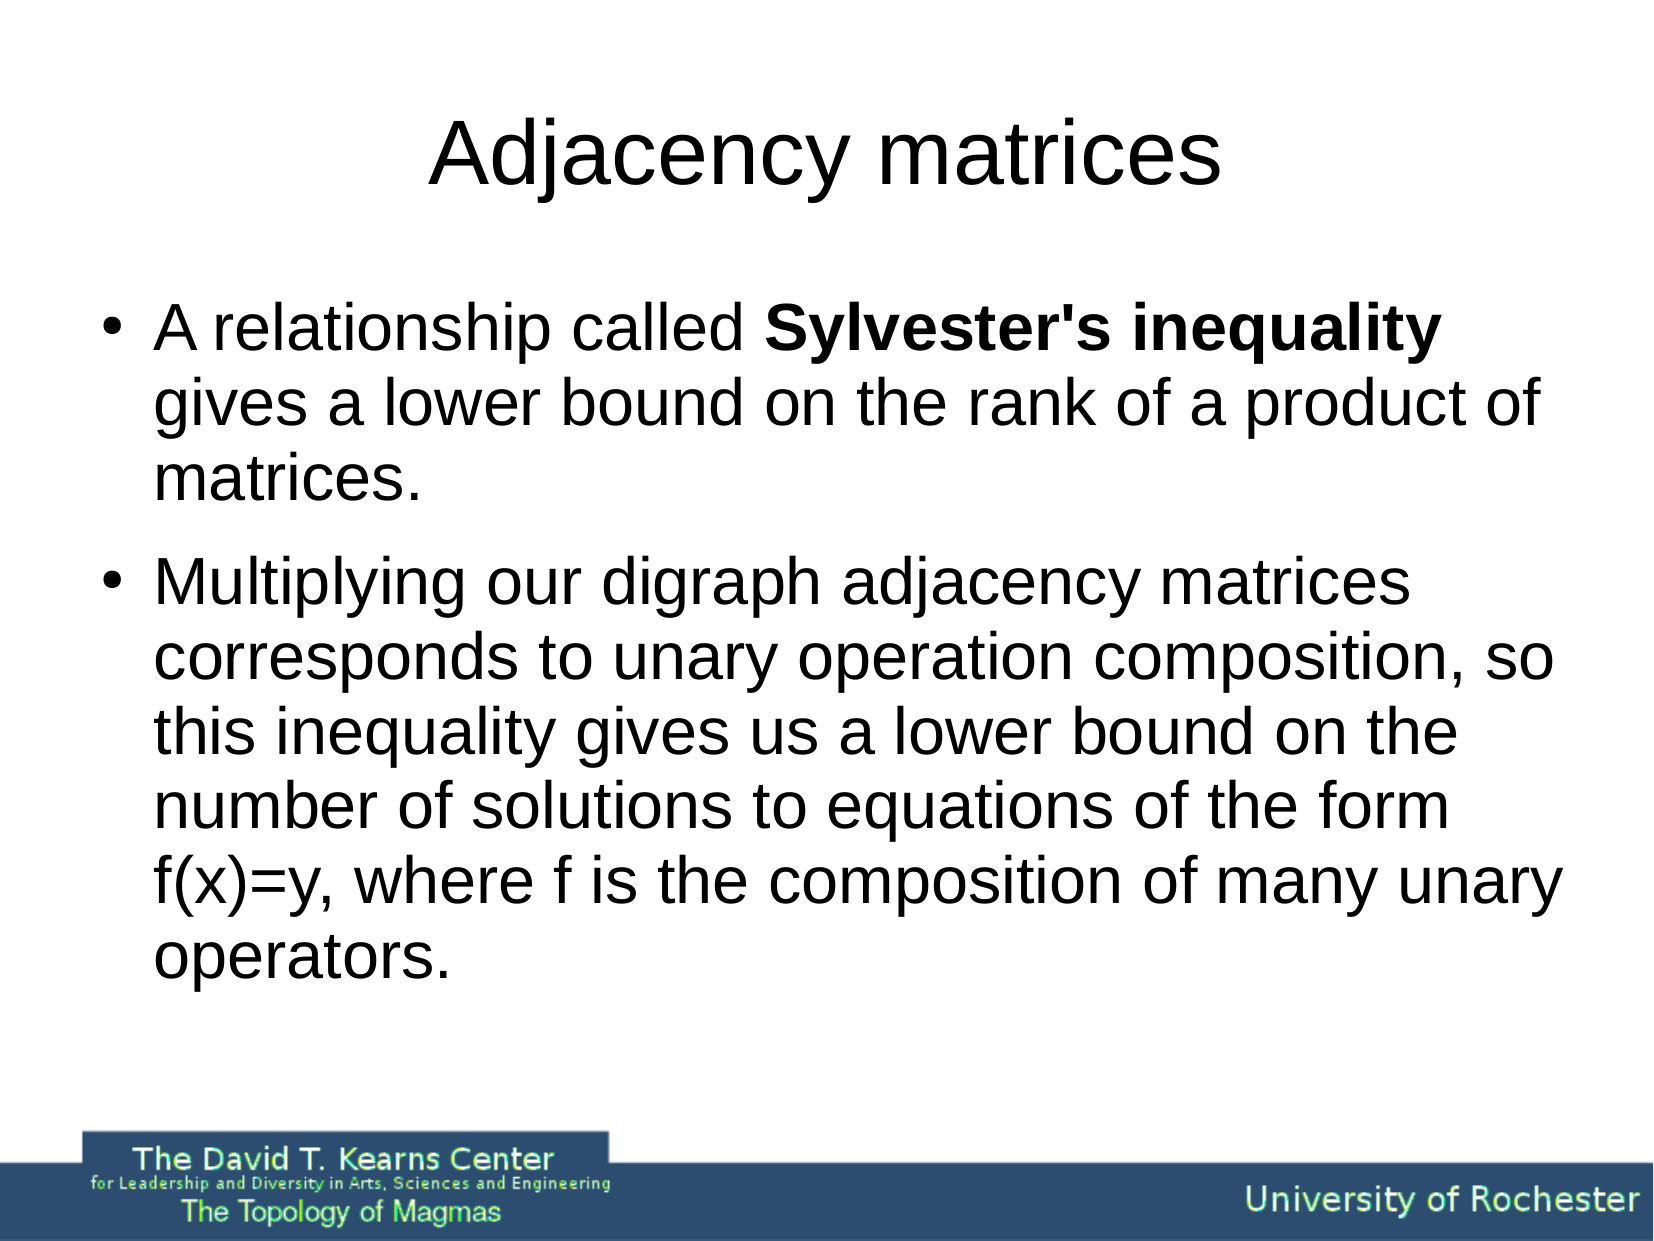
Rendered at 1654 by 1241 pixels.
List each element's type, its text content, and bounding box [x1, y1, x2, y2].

title Adjacency matrices [82, 49, 1571, 257]
picture [0, 0, 1654, 1241]
list A relationship called Sylvester's inequality gives a lower bound on the rank of a product of matrices. Multiplying our digraph adjacency matrices corresponds to unary operation composition, so this inequality gives us a lower bound on the number of solutions to equations of the form f(x)=y, where f is the composition of many unary operators. [82, 290, 1571, 1010]
